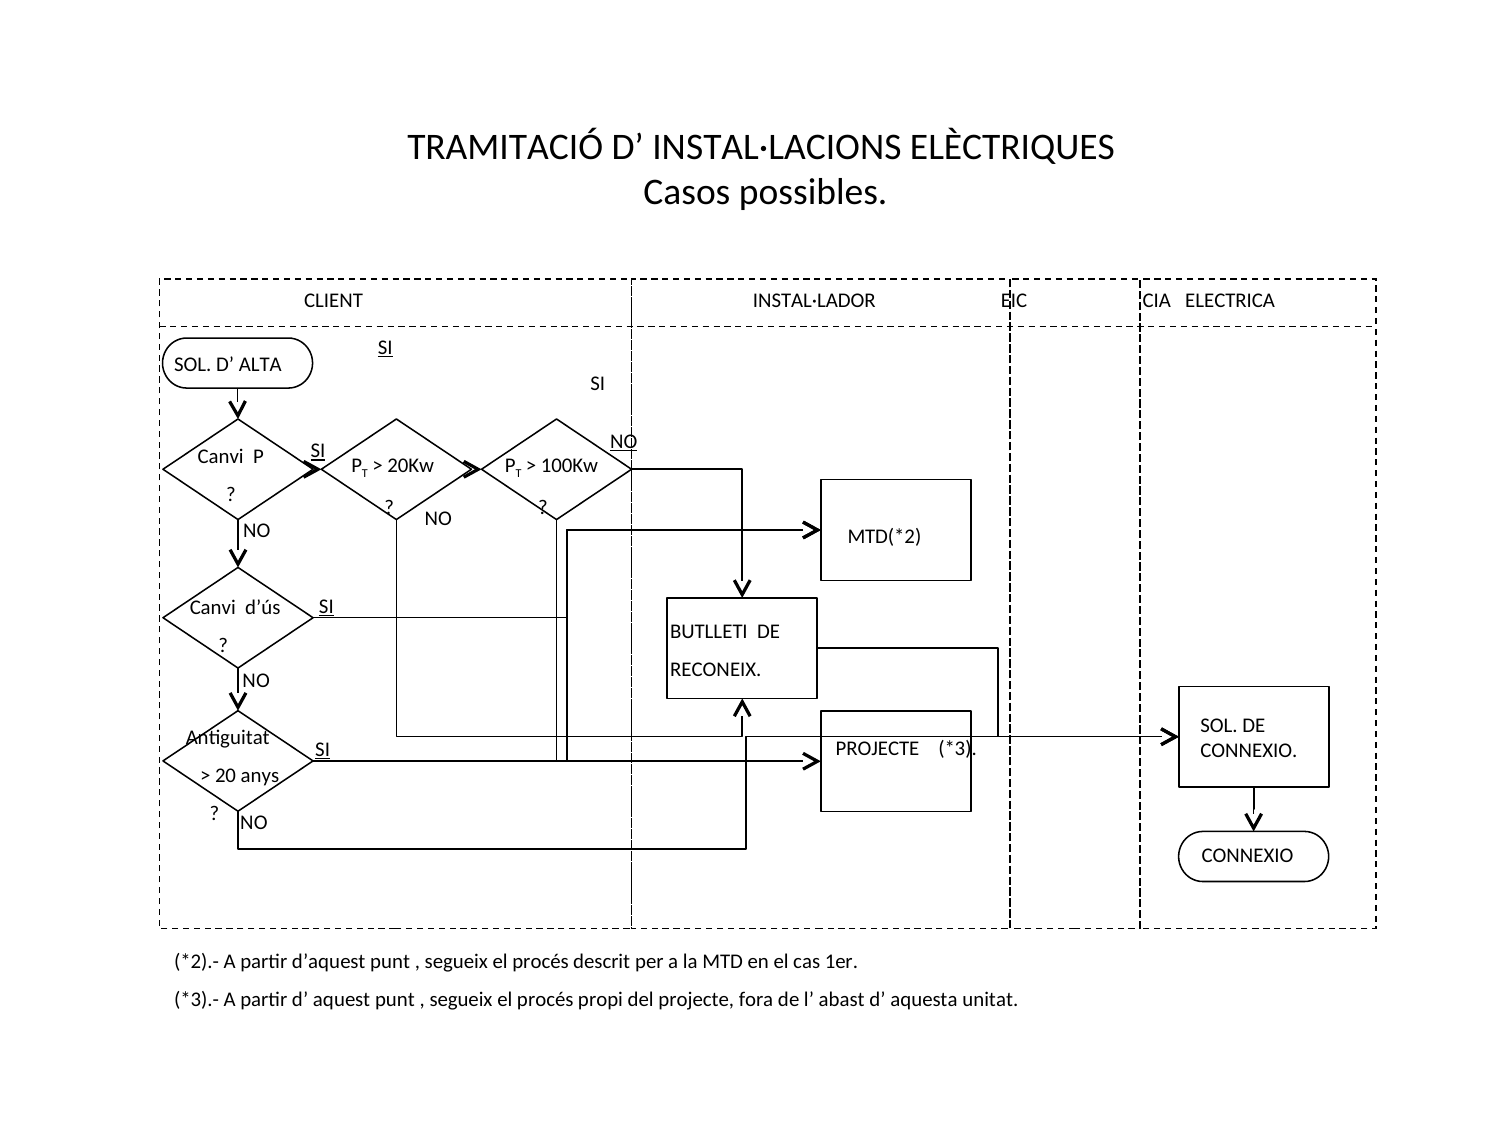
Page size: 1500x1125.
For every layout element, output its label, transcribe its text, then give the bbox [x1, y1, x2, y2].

text_box SOL. D’ ALTA [159, 342, 171, 384]
text_box Canvi d’ús ? [174, 586, 365, 665]
text_box PT > 20Kw ? [336, 470, 490, 508]
text_box EIC [986, 278, 1127, 320]
text_box SI [312, 585, 503, 626]
text_box NO [236, 658, 426, 700]
text_box PROJECTE (*3). [820, 737, 1010, 768]
text_box NO [418, 497, 608, 538]
text_box NO [234, 800, 424, 842]
text_box CLIENT [289, 278, 479, 320]
text_box BUTLLETI DE RECONEIX. [655, 609, 845, 688]
text_box PT > 100Kw ? [490, 444, 680, 527]
text_box Antiguitat > 20 anys ? [171, 716, 361, 833]
text_box SI [584, 361, 774, 403]
title TRAMITACIÓ D’ INSTAL·LACIONS ELÈCTRIQUES Casos possibles. [123, 113, 1399, 221]
text_box SOL. D’ ALTA [164, 342, 311, 384]
text_box NO [237, 508, 427, 550]
text_box INSTAL·LADOR [738, 278, 928, 320]
text_box NO [604, 420, 794, 461]
text_box MTD(*2) [832, 515, 1022, 556]
text_box SOL. DE CONNEXIO. [1185, 704, 1375, 770]
text_box SI [372, 326, 562, 367]
text_box SI [304, 429, 494, 470]
text_box SOL. D’ ALTA [305, 342, 349, 384]
text_box (*2).- A partir d’aquest punt , segueix el procés descrit per a la MTD en el cas 1er. (*3).- A partir d’ aquest punt , segueix el procés propi del projecte, fora de l’ abast d’ aquesta unitat. [159, 940, 1377, 1019]
text_box CONNEXIO [1186, 834, 1376, 875]
text_box Canvi P ? [183, 434, 336, 514]
text_box PROJECTE (*3). [820, 726, 997, 736]
text_box SI [309, 728, 499, 769]
text_box CIA ELECTRICA [1127, 278, 1377, 320]
